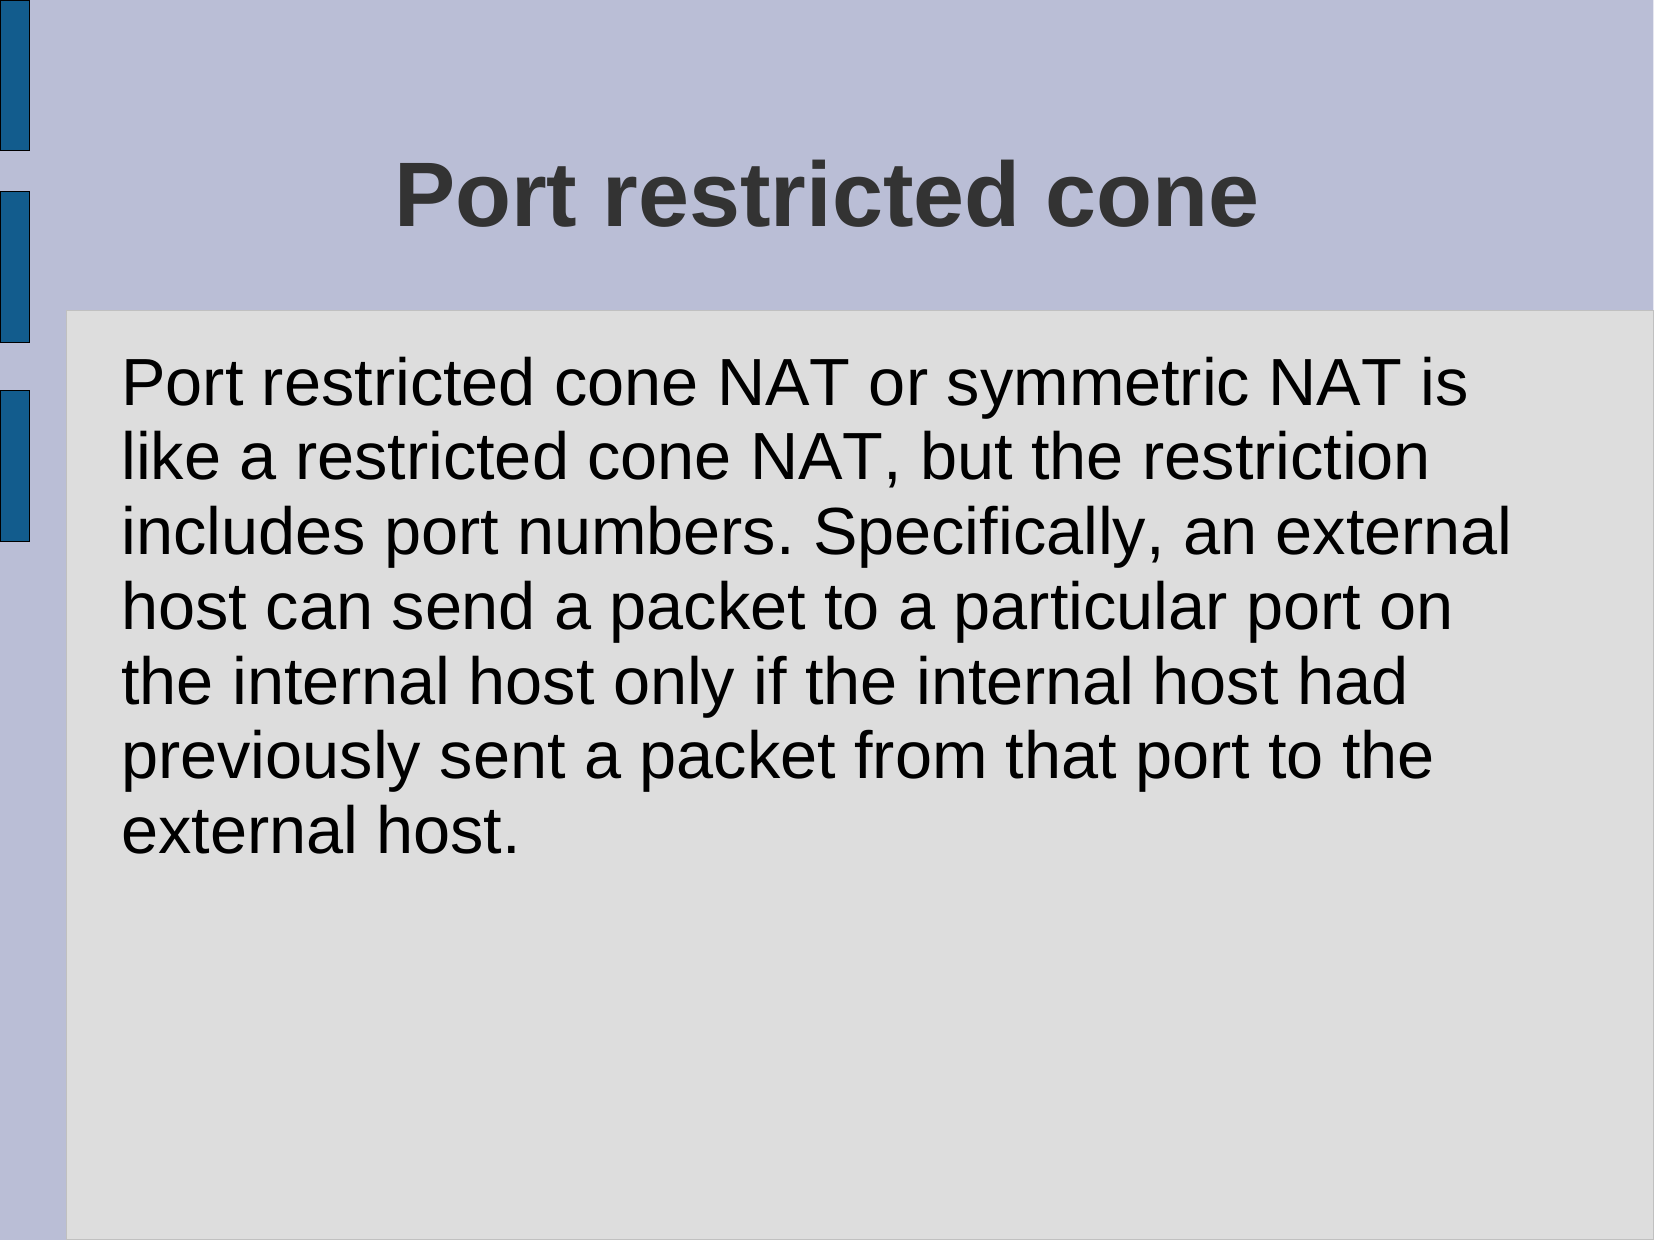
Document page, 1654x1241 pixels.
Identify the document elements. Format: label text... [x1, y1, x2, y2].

list Port restricted cone NAT or symmetric NAT is like a restricted cone NAT, but the restriction includes port numbers. Specifically, an external host can send a packet to a particular port on the internal host only if the internal host had previously sent a packet from that port to the external host. [121, 344, 1534, 1127]
title Port restricted cone [121, 91, 1534, 299]
